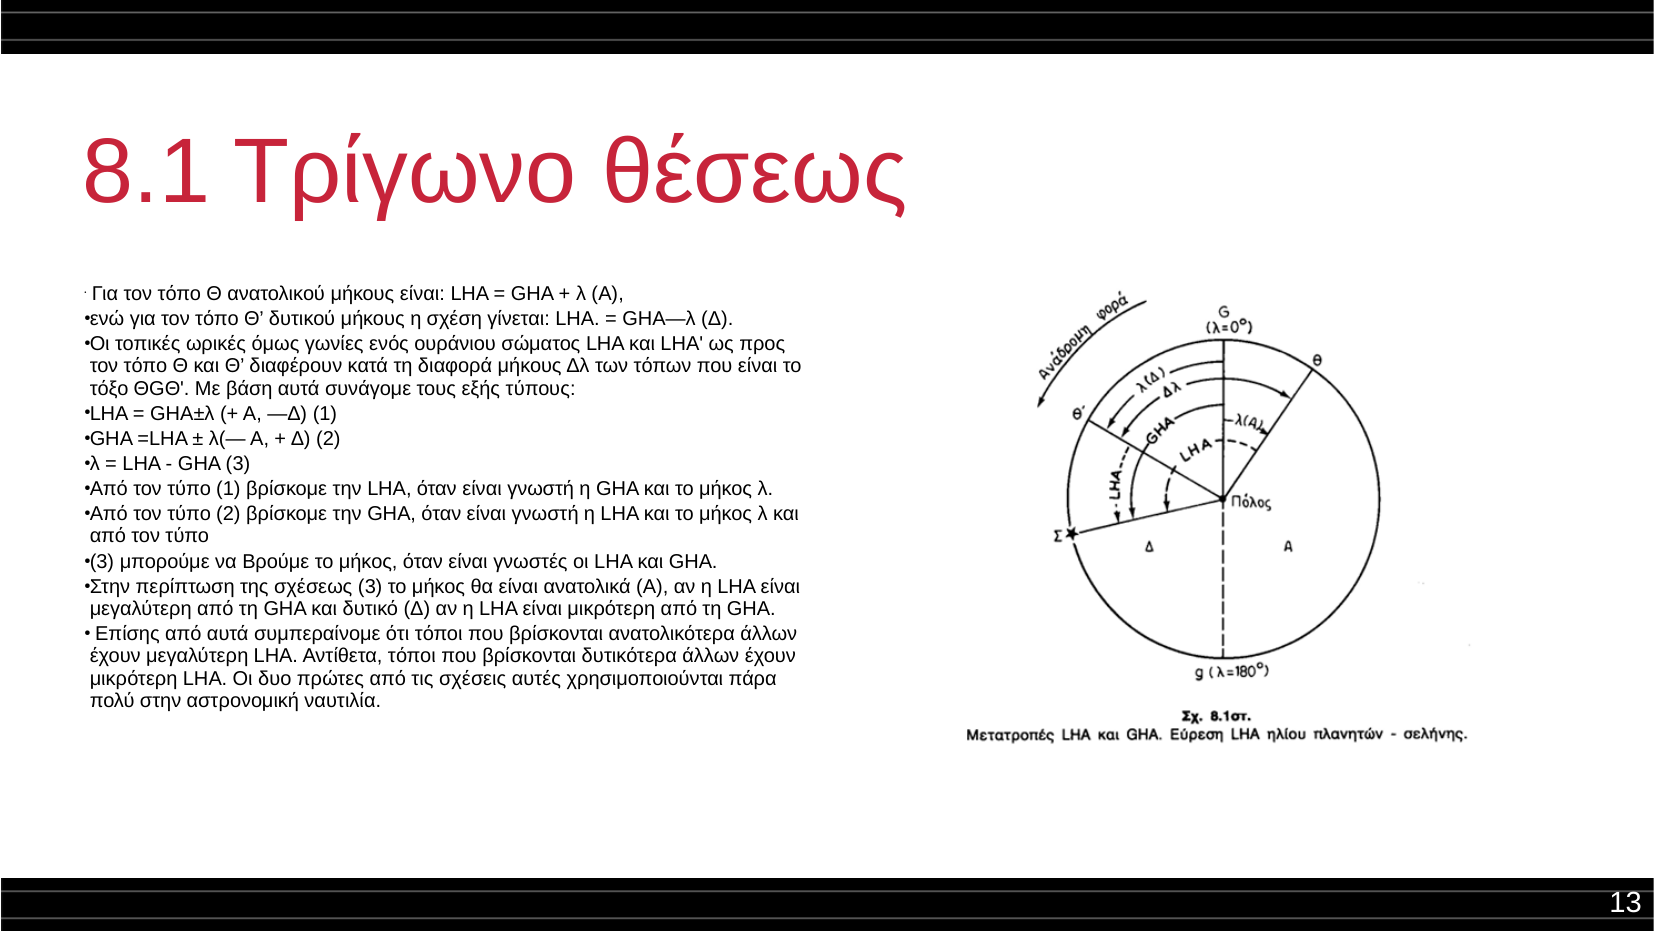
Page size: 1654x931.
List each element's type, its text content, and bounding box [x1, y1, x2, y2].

title 8.1 Τρίγωνο θέσεως [82, 92, 1571, 249]
picture [935, 271, 1481, 757]
list Για τον τόπο Θ ανατολικού μήκους είναι: LΗΑ = GHA + λ (Α), ενώ για τον τόπο Θ’ δυτικού μήκους η σχέση γίνεται: LΗΑ. = GΗΑ—λ (Δ). Οι τοπικές ωρικές όμως γωνίες ενός ουράνιου σώματος LΗΑ και LΗΑ' ως προς τον τόπο Θ και Θ’ διαφέρουν κατά τη διαφορά μήκους Δλ των τόπων που είναι το τόξο ΘGΘ'. Με βάση αυτά συνάγομε τους εξής τύπους: LHΑ = GΗΑ±λ (+ Α, —Δ) (1) GΗΑ =LΗΑ ± λ(— Α, + Δ) (2) λ = LΗΑ - GΗΑ (3) Από τον τύπο (1) βρίσκομε την LΗΑ, όταν είναι γνωστή η GΗΑ και το μήκος λ. Από τον τύπο (2) βρίσκομε την GΗΑ, όταν είναι γνωστή η LΗΑ και το μήκος λ και από τον τύπο (3) μπορούμε να Βρούμε το μήκος, όταν είναι γνωστές οι LΗΑ και GHA. Στην περίπτωση της σχέσεως (3) το μήκος θα είναι ανατολικά (Α), αν η LΗΑ είναι μεγαλύτερη από τη GΗΑ και δυτικό (Δ) αν η LΗΑ είναι μικρότερη από τη GHA. Επίσης από αυτά συμπεραίνομε ότι τόποι που βρίσκονται ανατολικότερα άλλων έχουν μεγαλύτερη LΗΑ. Αντίθετα, τόποι που βρίσκονται δυτικότερα άλλων έχουν μικρότερη LΗΑ. Οι δυο πρώτες από τις σχέσεις αυτές χρησιμοποιούνται πάρα πολύ στην αστρονομική ναυτιλία. [82, 271, 809, 758]
picture [1, 878, 1654, 931]
picture [1, 0, 1654, 54]
